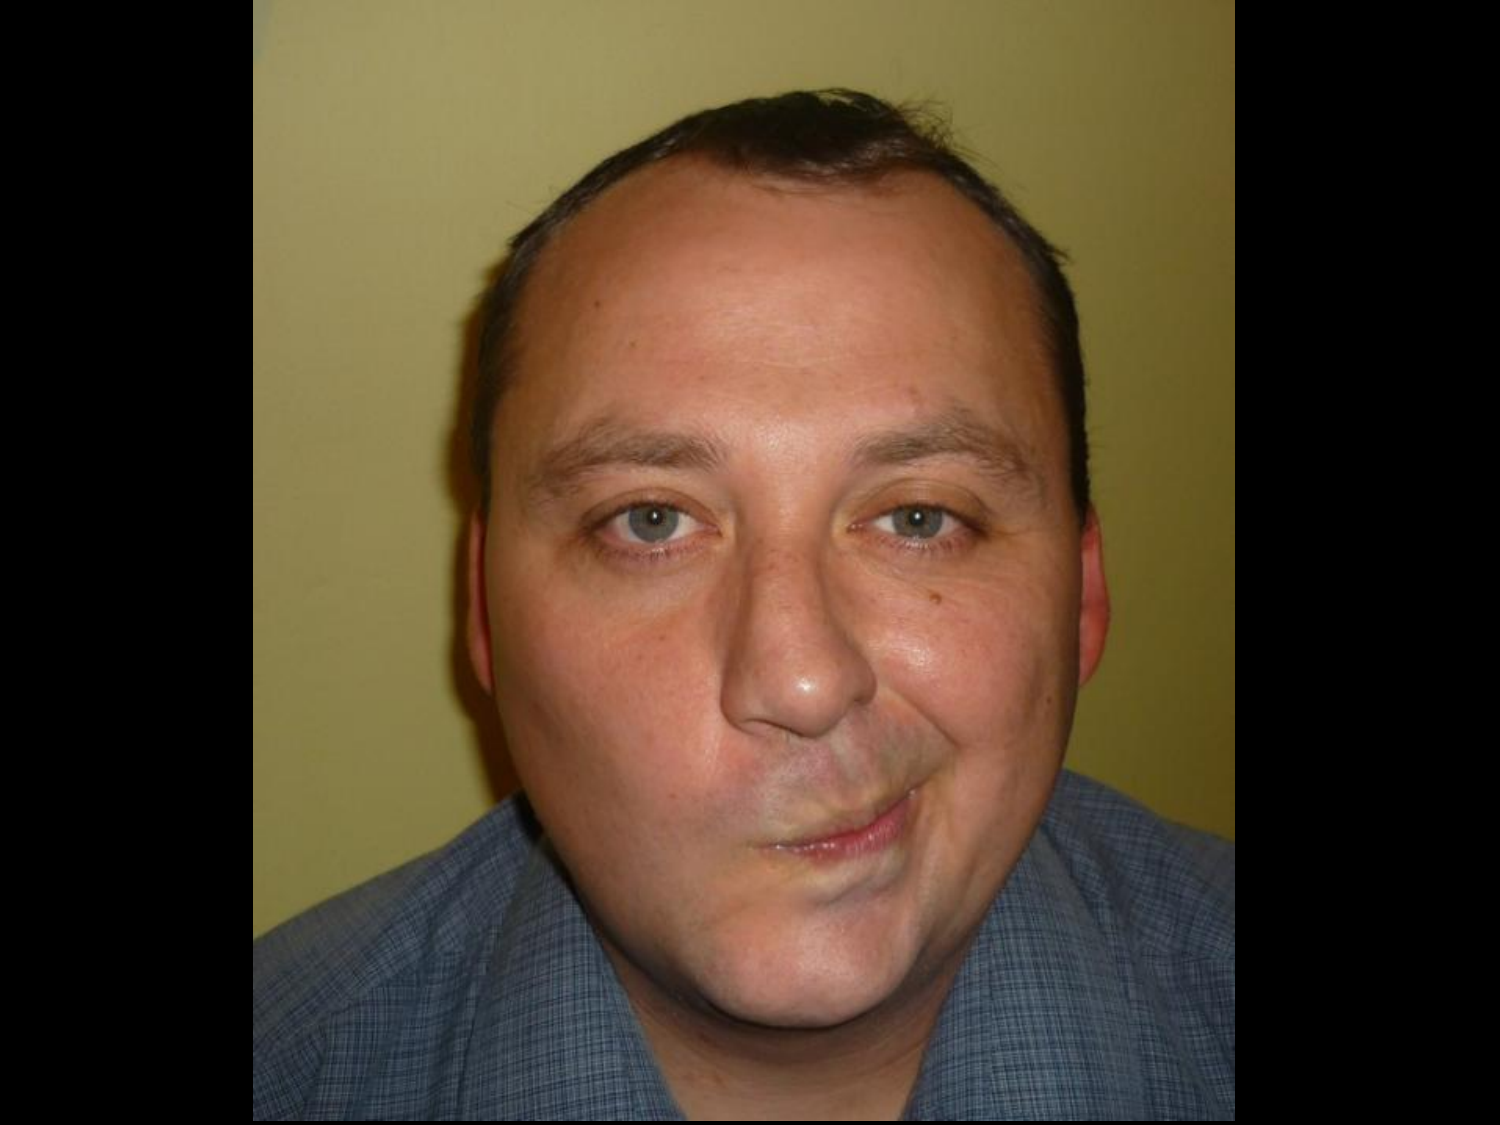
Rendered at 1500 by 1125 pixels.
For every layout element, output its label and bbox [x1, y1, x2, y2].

picture [253, 0, 1235, 1121]
